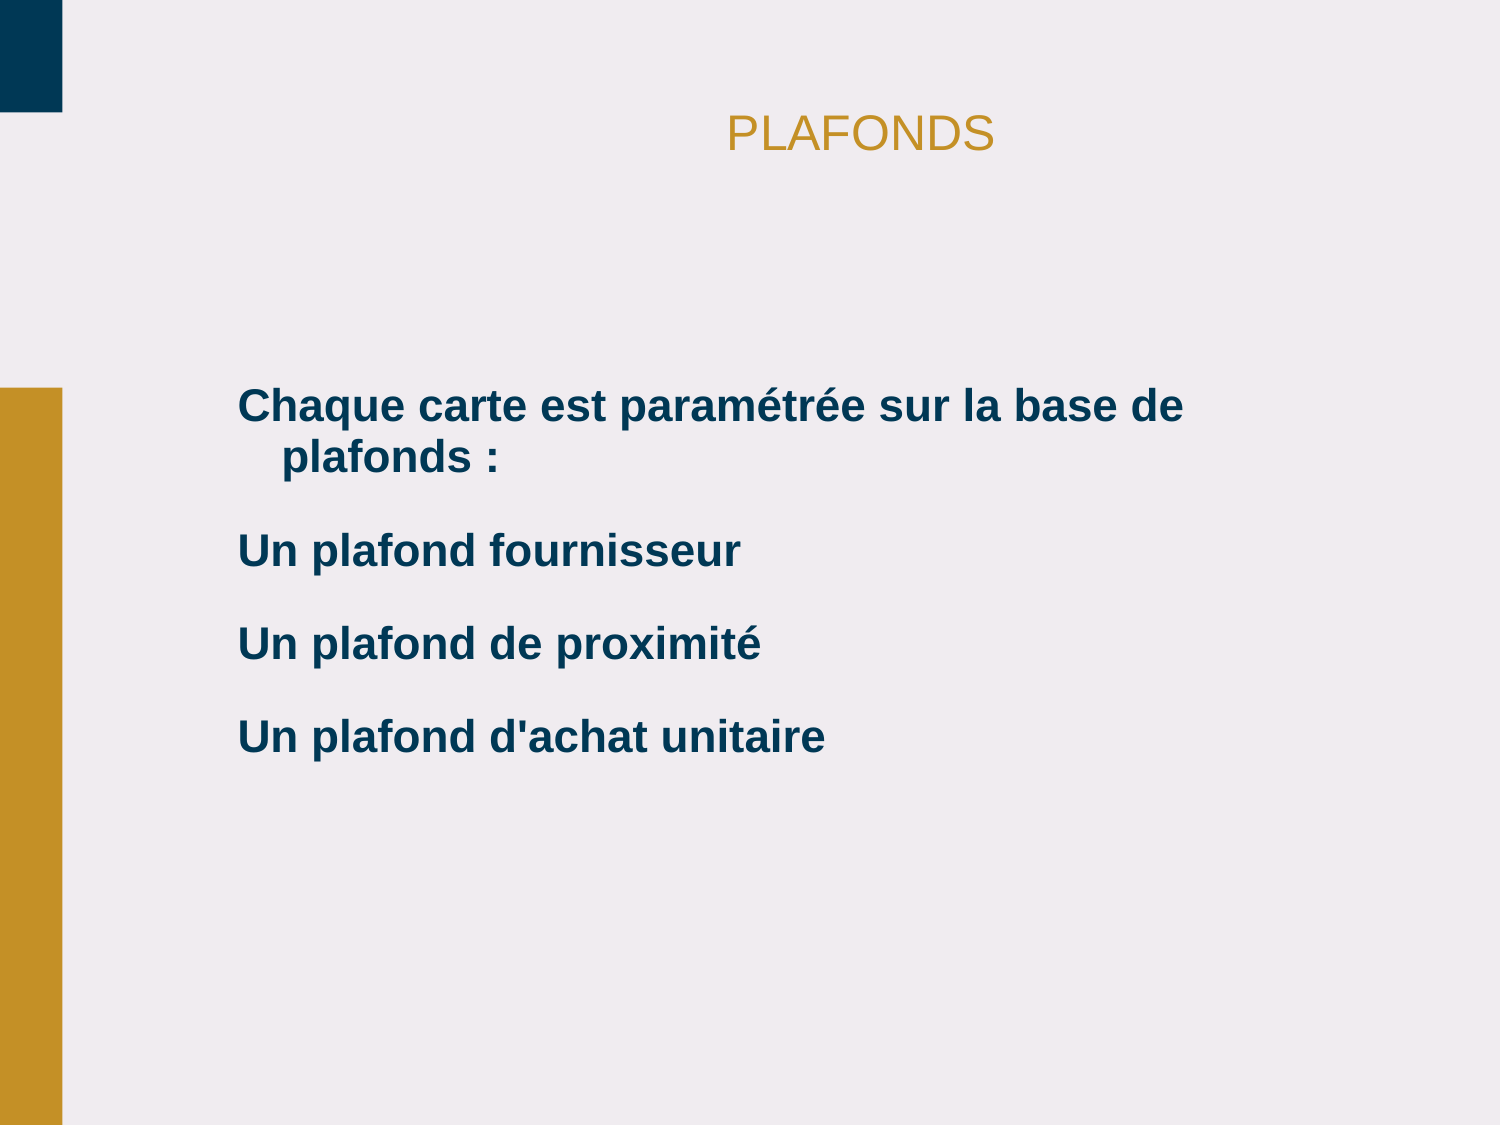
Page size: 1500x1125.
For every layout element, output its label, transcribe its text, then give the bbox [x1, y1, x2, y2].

title PLAFONDS [283, 86, 1440, 183]
list Chaque carte est paramétrée sur la base de plafonds : Un plafond fournisseur Un plafond de proximité Un plafond d'achat unitaire [237, 380, 1330, 998]
